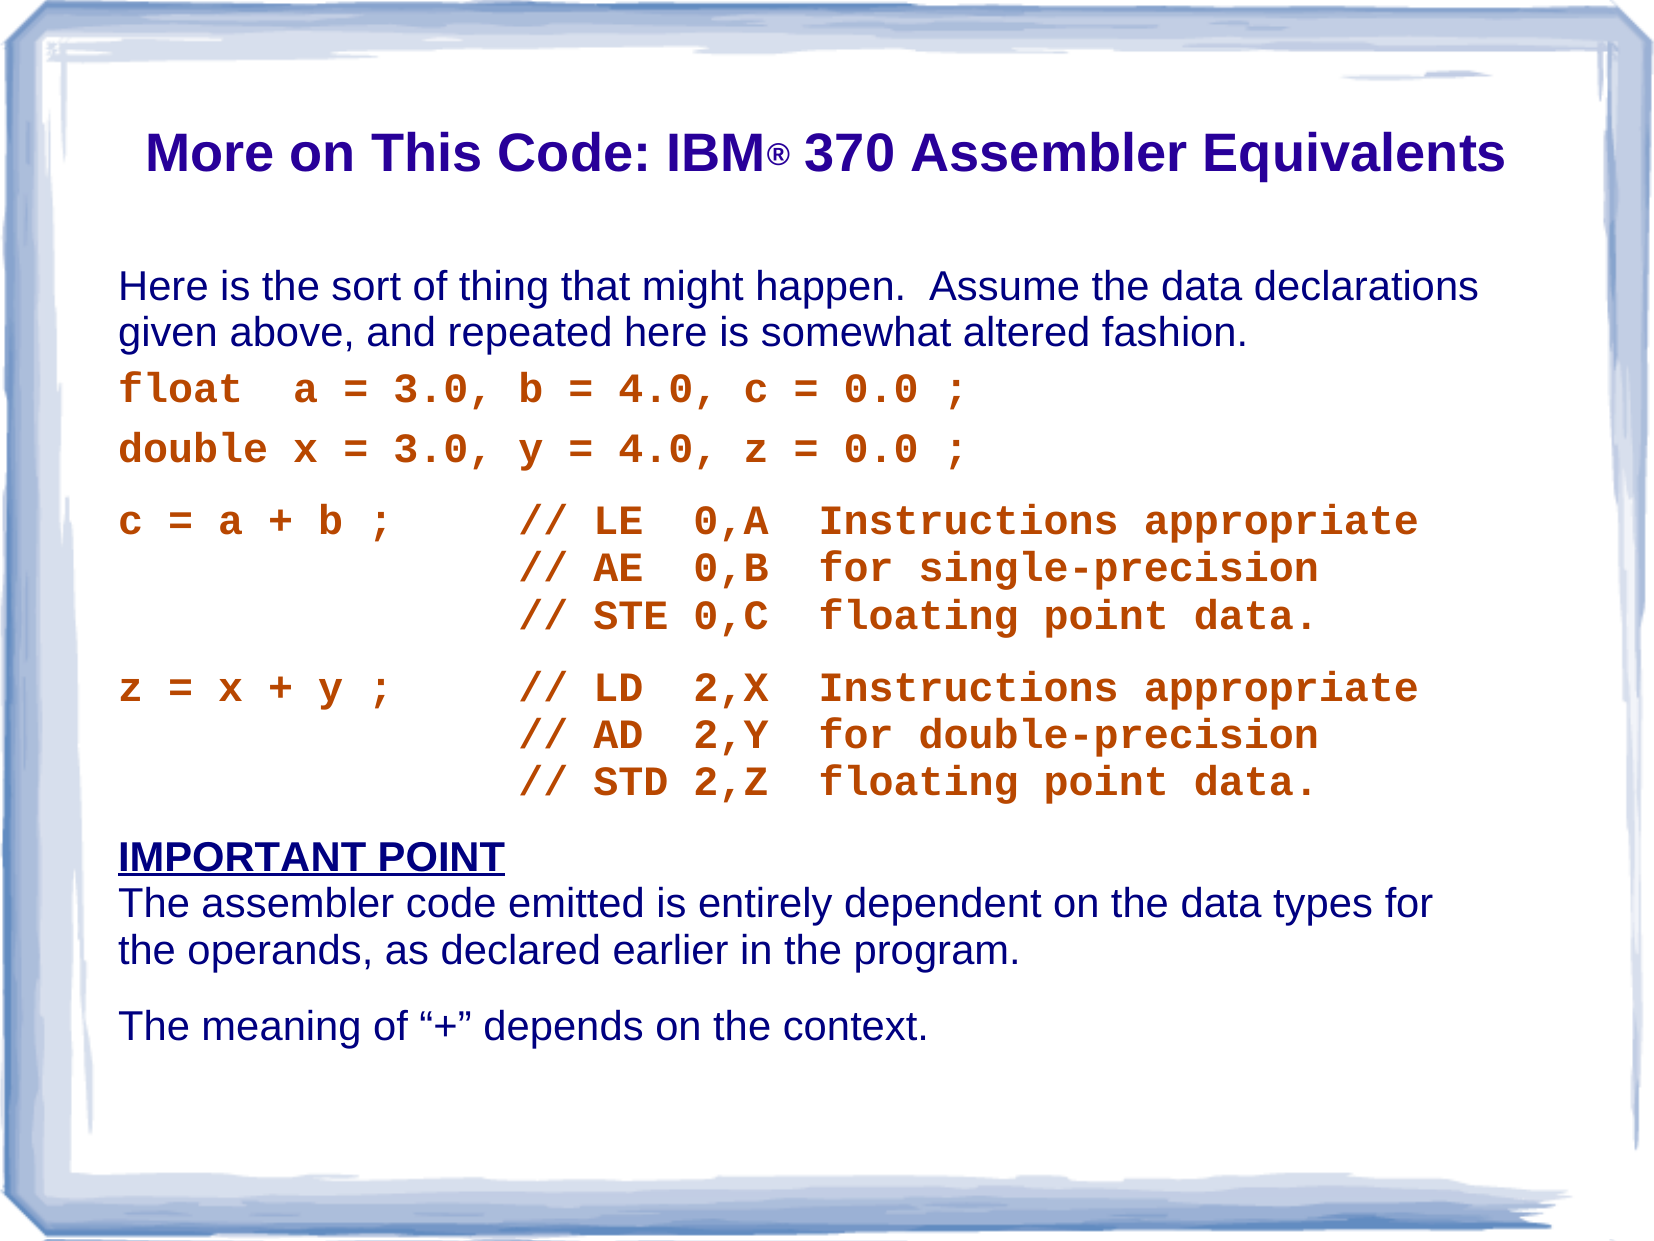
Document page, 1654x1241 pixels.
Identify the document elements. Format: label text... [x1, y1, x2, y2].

list Here is the sort of thing that might happen. Assume the data declarations given above, and repeated here is somewhat altered fashion. float a = 3.0, b = 4.0, c = 0.0 ; double x = 3.0, y = 4.0, z = 0.0 ; c = a + b ; // LE 0,A Instructions appropriate // AE 0,B for single-precision // STE 0,C floating point data. z = x + y ; // LD 2,X Instructions appropriate // AD 2,Y for double-precision // STD 2,Z floating point data. IMPORTANT POINT The assembler code emitted is entirely dependent on the data types for the operands, as declared earlier in the program. The meaning of “+” depends on the context. [118, 262, 1571, 1088]
title More on This Code: IBM® 370 Assembler Equivalents [82, 56, 1571, 250]
picture [0, 0, 1654, 1241]
